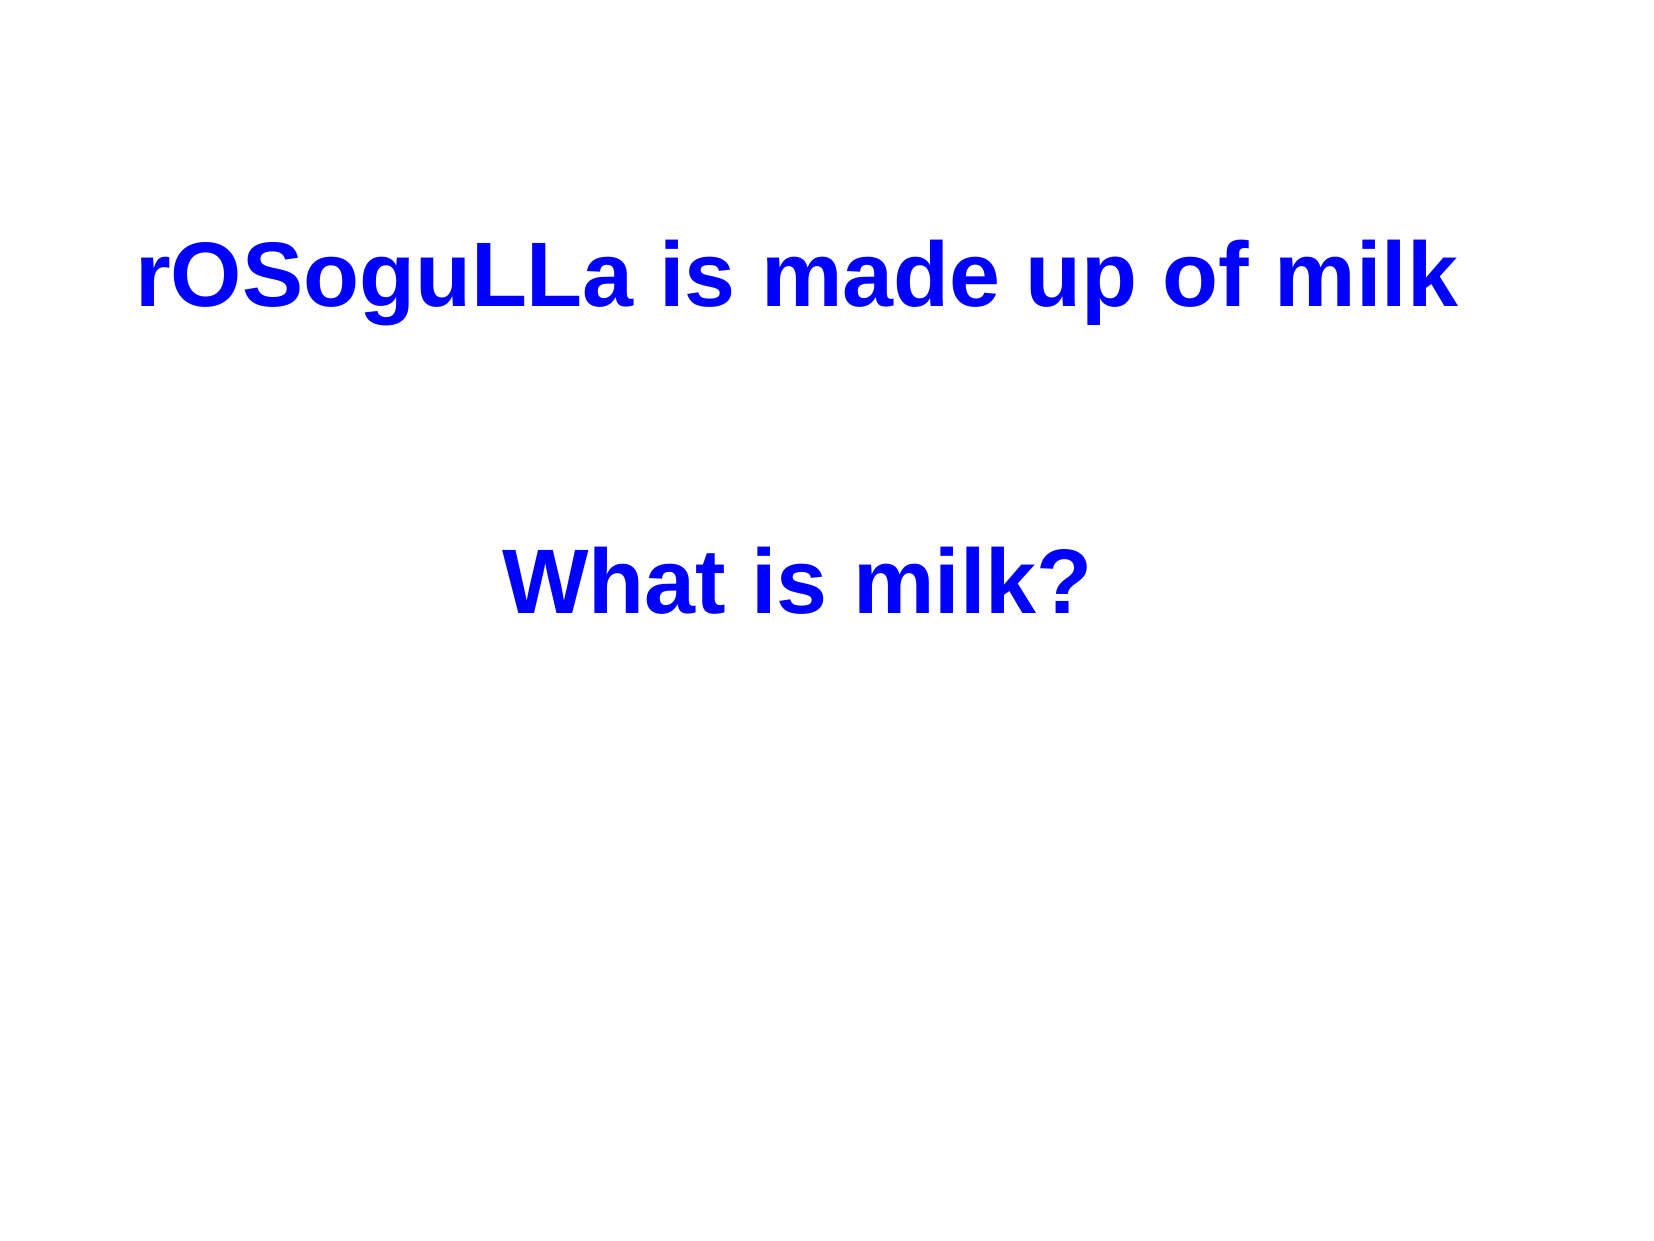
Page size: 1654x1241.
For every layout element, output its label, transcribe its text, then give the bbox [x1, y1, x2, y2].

title rOSoguLLa is made up of milk What is milk? [53, 222, 1542, 634]
